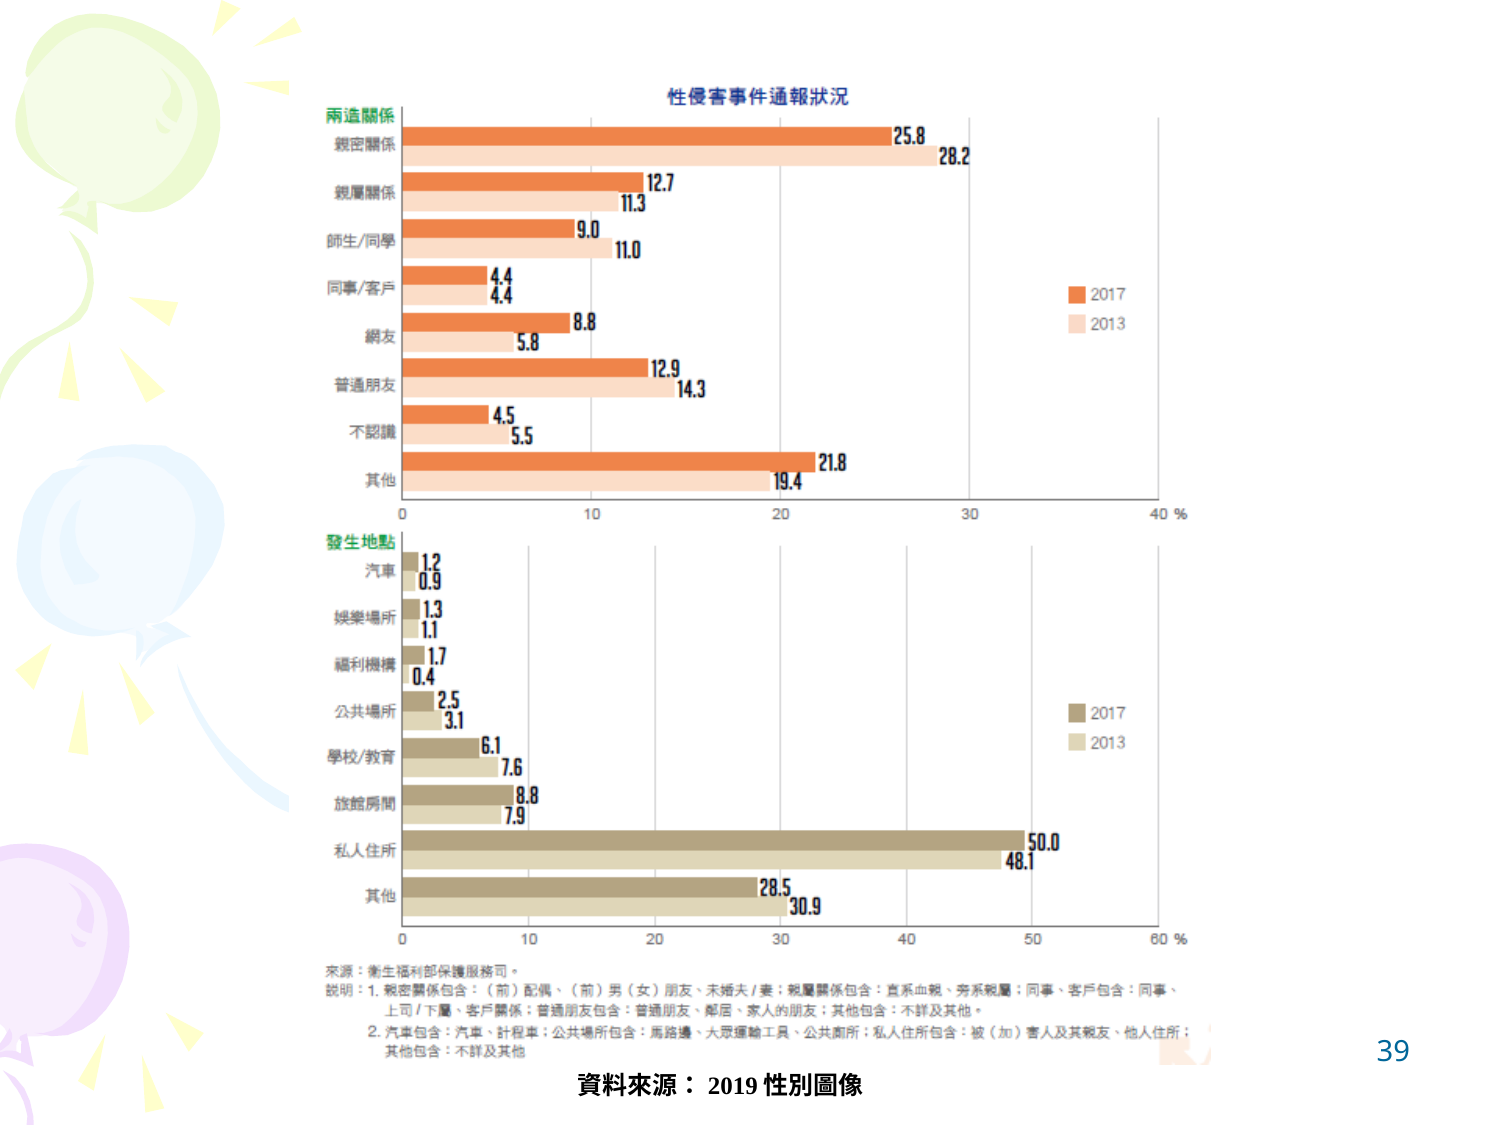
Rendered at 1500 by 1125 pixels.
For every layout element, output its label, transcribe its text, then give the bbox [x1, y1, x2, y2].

text_box 資料來源：2019性別圖像 [366, 1065, 1075, 1108]
picture [289, 60, 1211, 1065]
text_box <編號> [1075, 1024, 1426, 1100]
